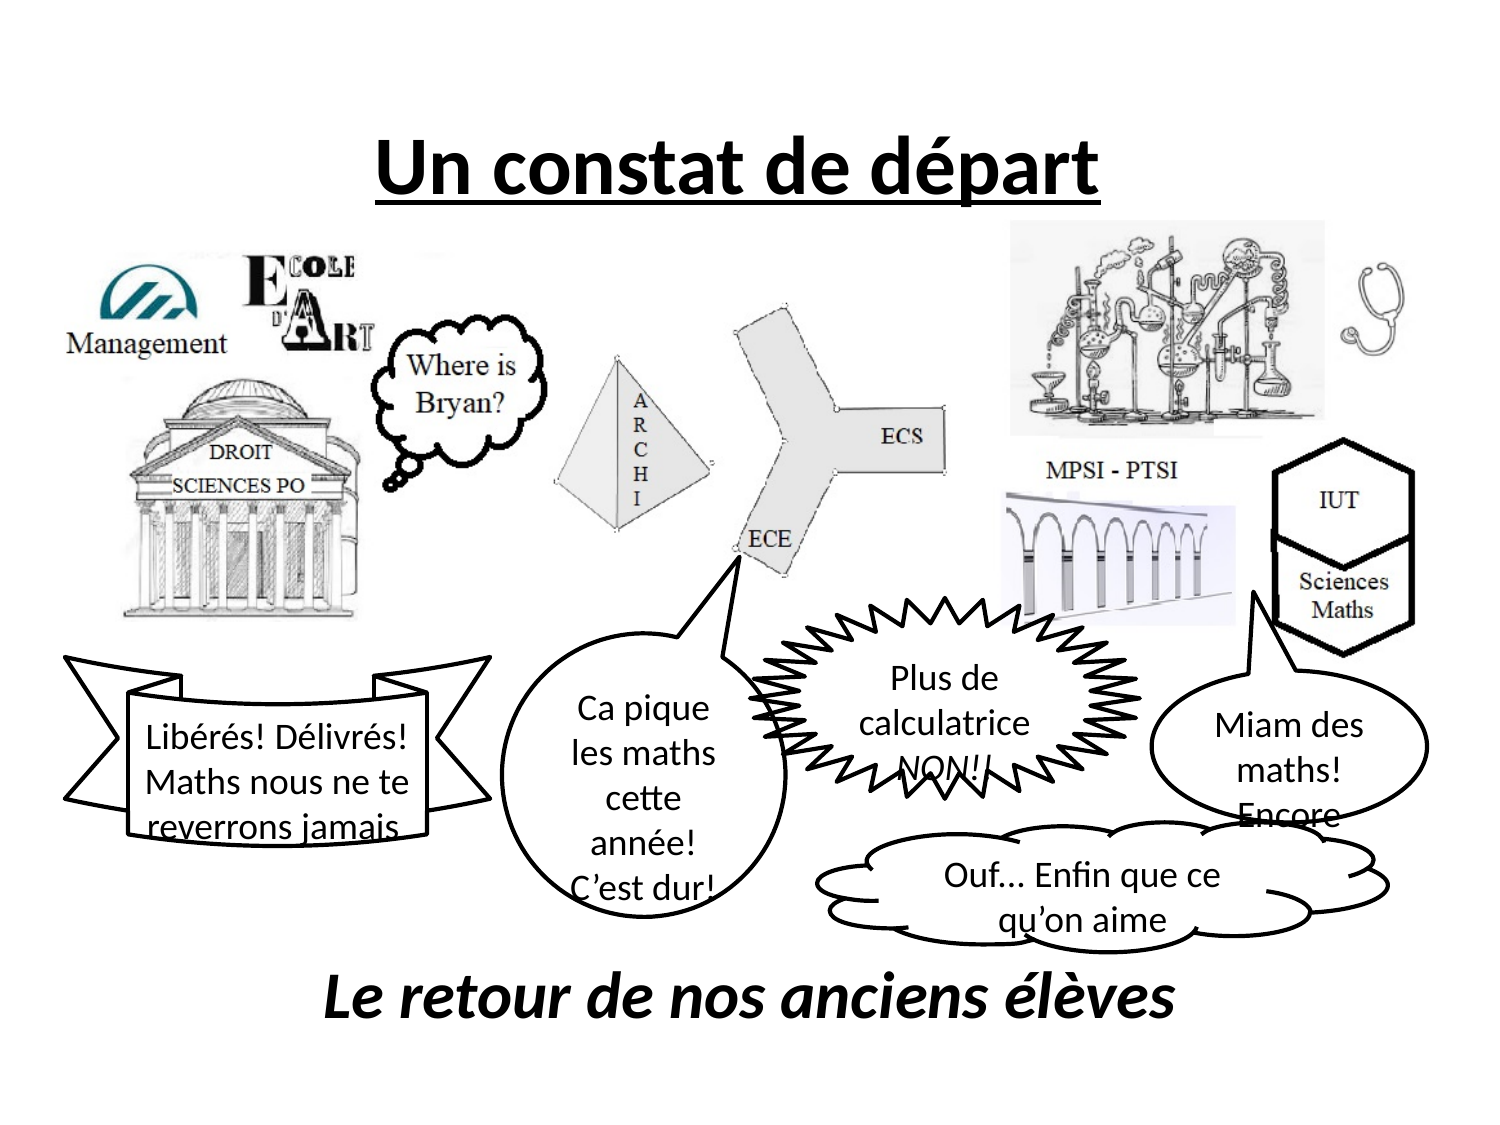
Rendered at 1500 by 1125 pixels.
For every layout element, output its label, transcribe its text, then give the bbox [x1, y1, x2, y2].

text_box Ouf... Enfin que ce qu’on aime [817, 822, 1388, 953]
picture [64, 658, 73, 671]
text_box Plus de calculatrice NON!! [753, 597, 1140, 799]
title Un constat de départ [100, 101, 1376, 219]
text_box Miam des maths! Encore [1151, 591, 1428, 823]
text_box Ca pique les maths cette année! C’est dur! [501, 556, 786, 917]
picture [64, 219, 1428, 671]
text_box Libérés! Délivrés! Maths nous ne te reverrons jamais [64, 656, 491, 847]
subtitle Le retour de nos anciens élèves [225, 944, 1276, 1036]
